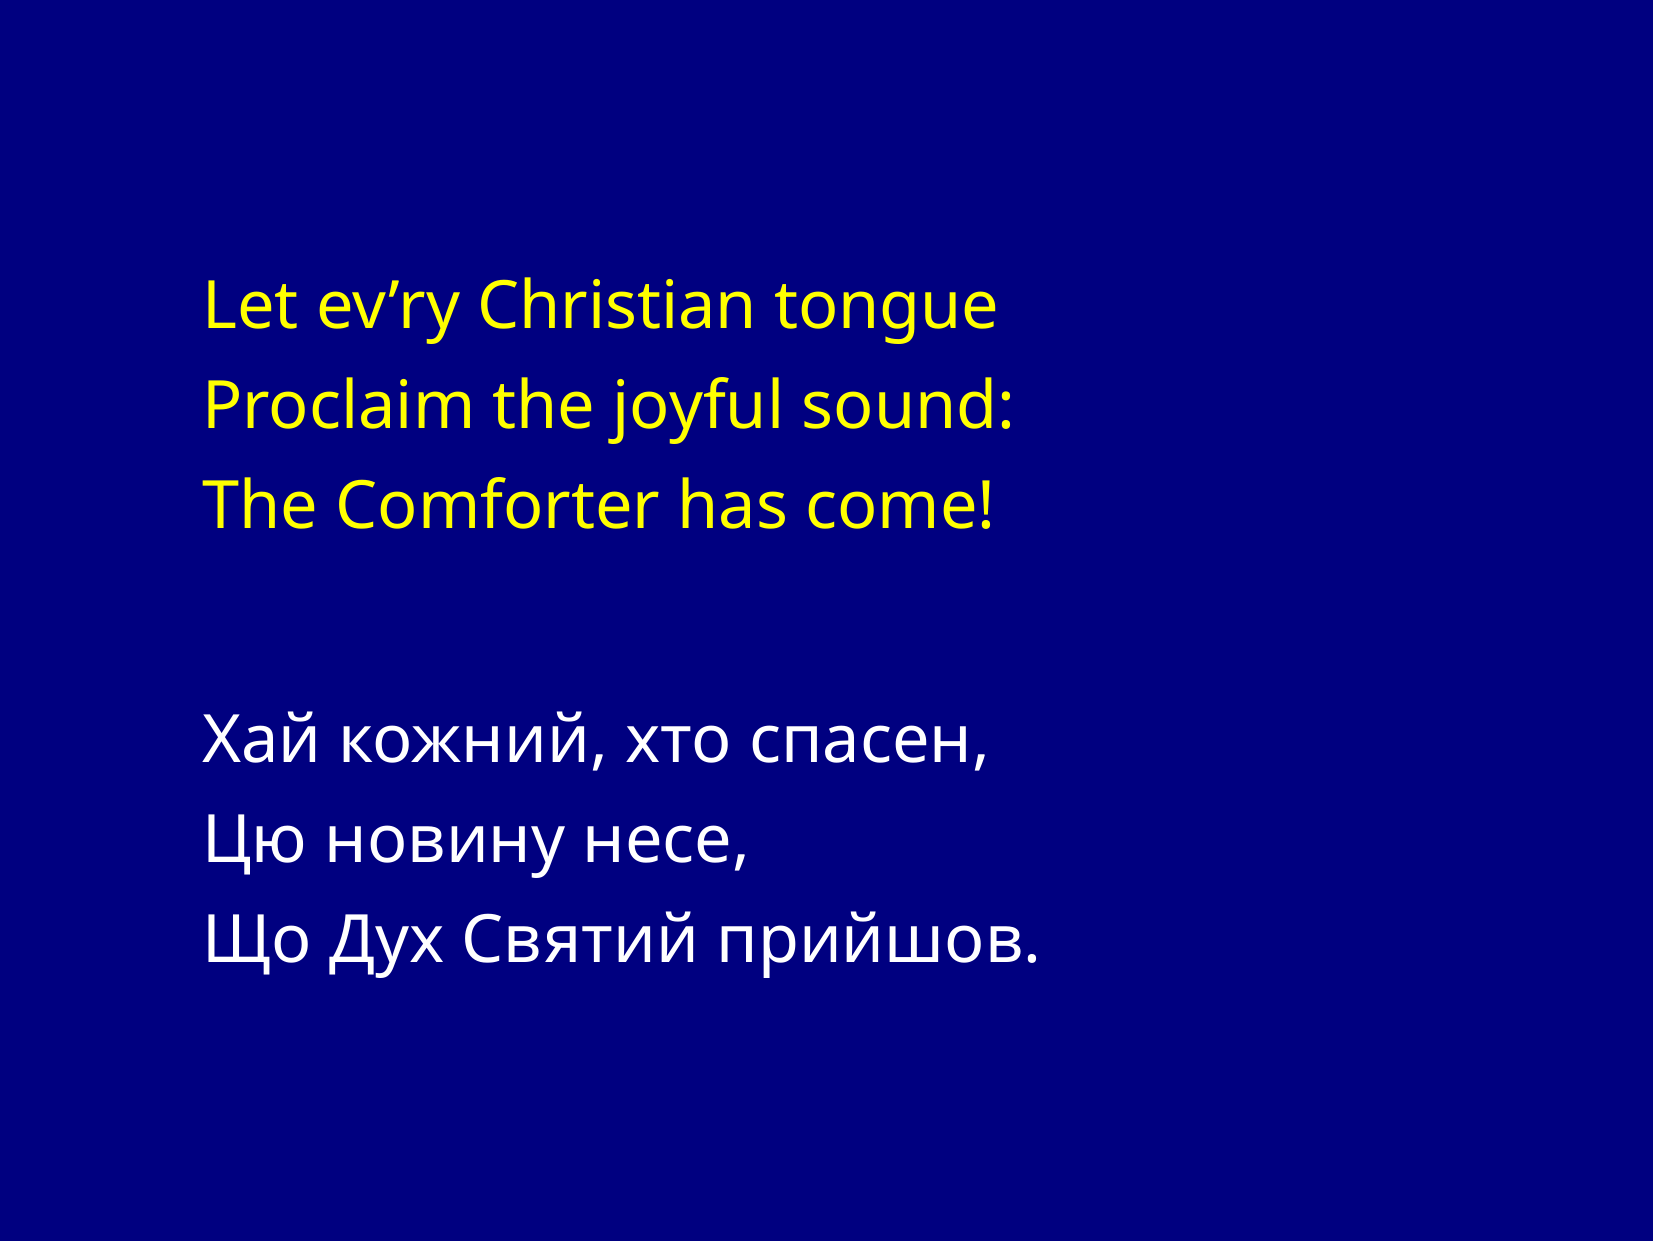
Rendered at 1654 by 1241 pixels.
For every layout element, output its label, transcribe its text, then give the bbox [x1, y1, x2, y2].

text_box Let ev’ry Christian tongue Proclaim the joyful sound: The Comforter has come! [75, 150, 1576, 638]
text_box Хай кожний, хто спасен, Цю новину несе, Що Дух Святий прийшов. [75, 675, 1576, 1163]
